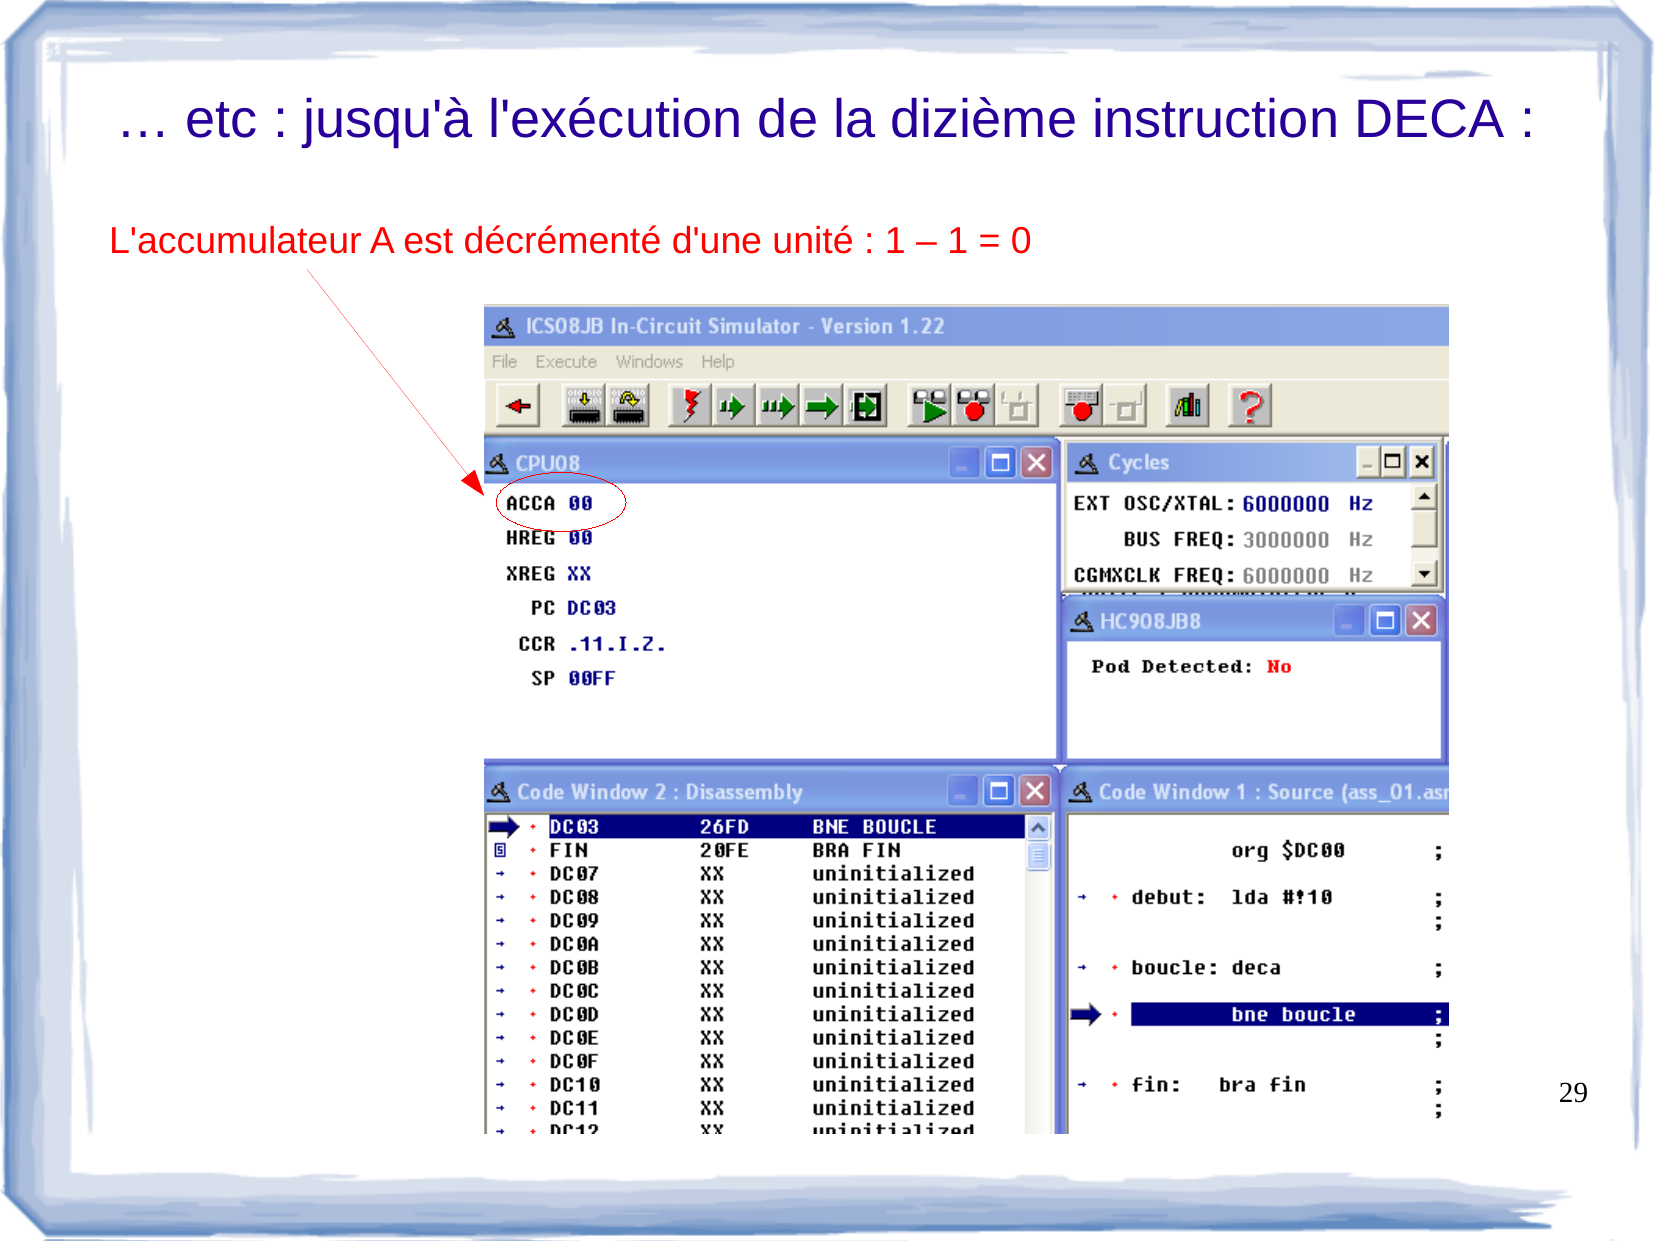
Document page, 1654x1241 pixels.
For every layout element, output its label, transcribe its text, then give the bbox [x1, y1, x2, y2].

text_box L'accumulateur A est décrémenté d'une unité : 1 – 1 = 0 [94, 212, 1111, 270]
picture [0, 0, 1654, 1241]
title … etc : jusqu'à l'exécution de la dizième instruction DECA : [82, 49, 1571, 189]
